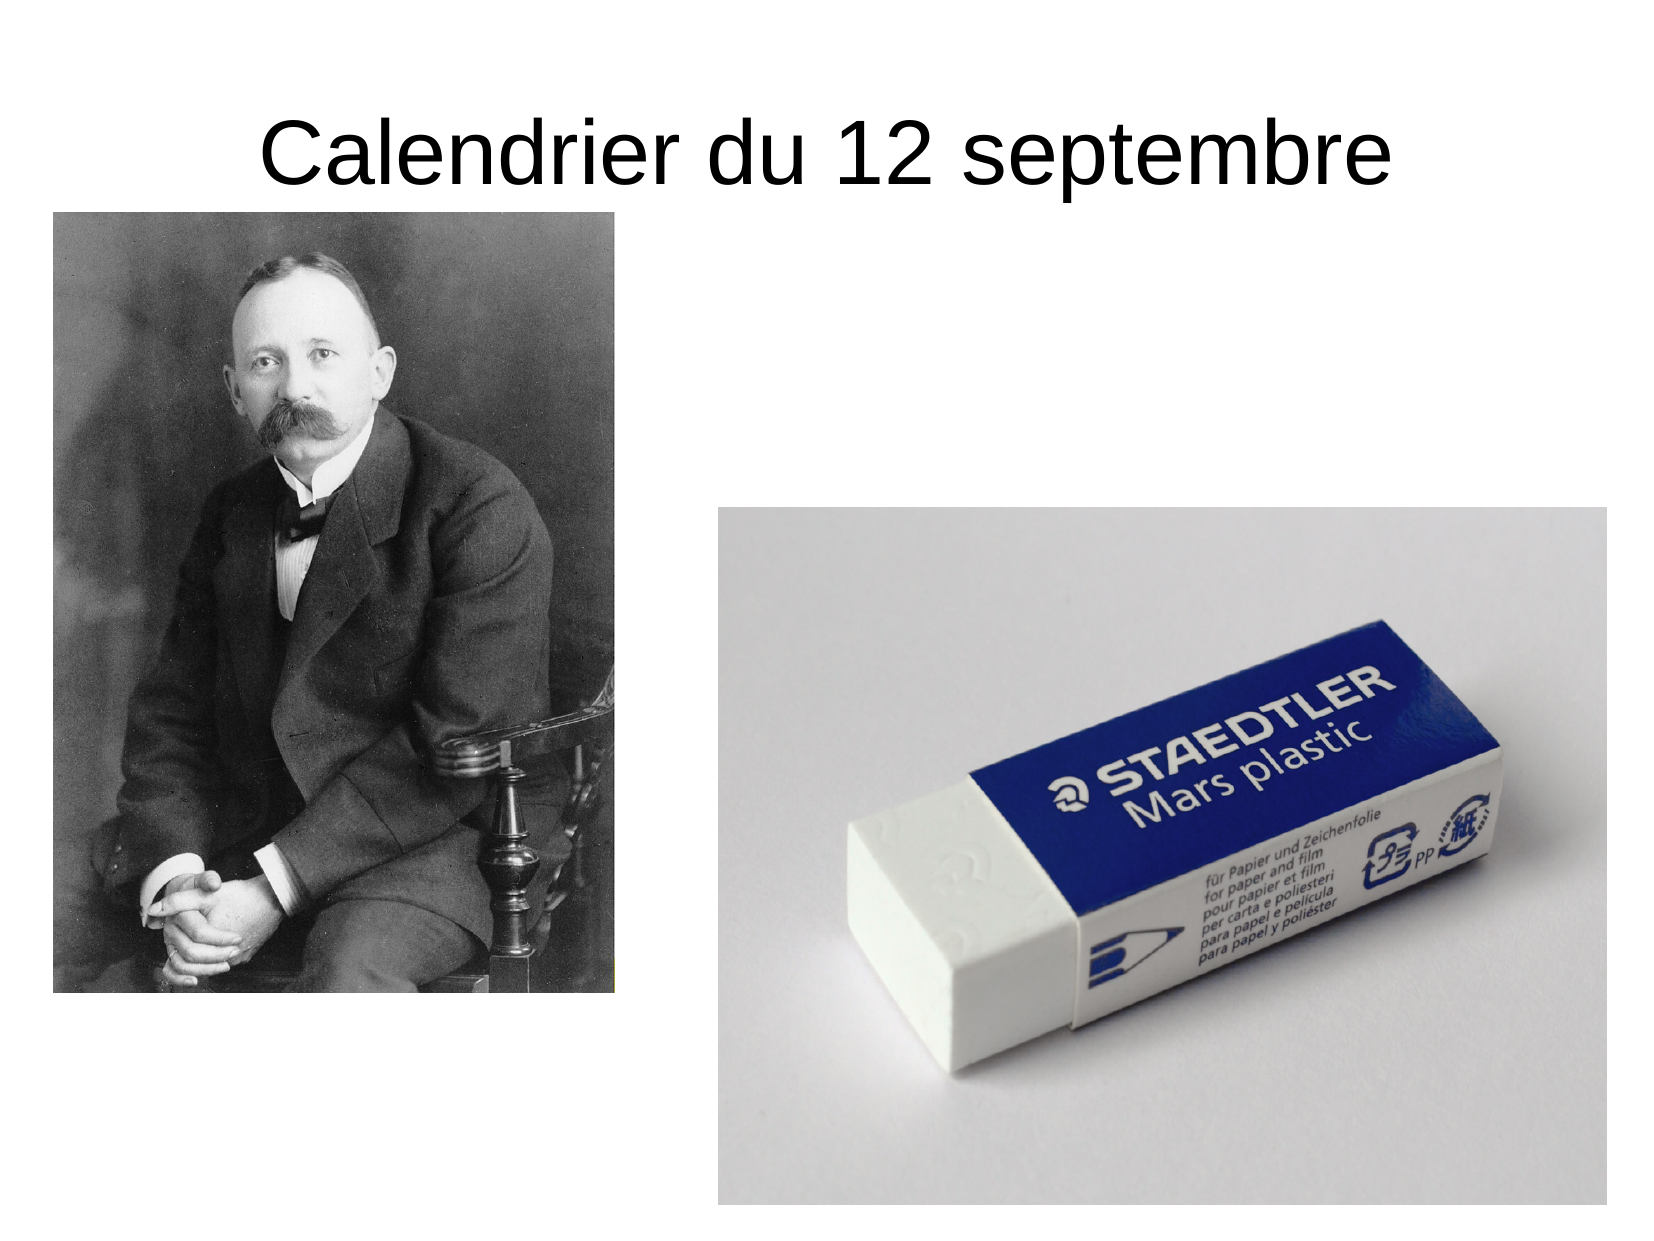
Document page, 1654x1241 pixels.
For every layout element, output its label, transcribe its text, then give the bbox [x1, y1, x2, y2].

picture [53, 212, 615, 993]
picture [718, 507, 1607, 1205]
title Calendrier du 12 septembre [82, 49, 1571, 257]
